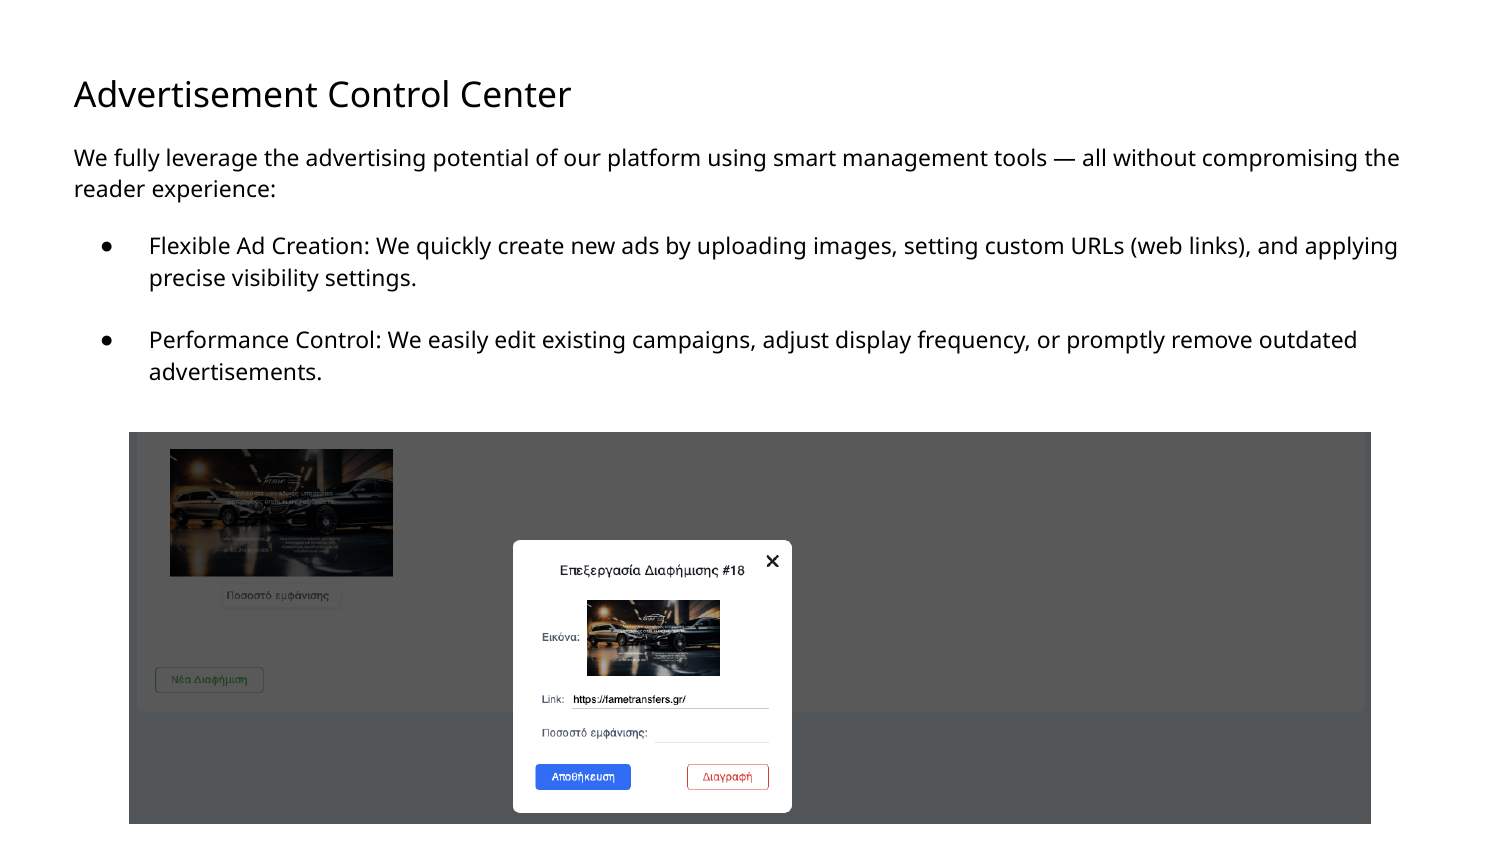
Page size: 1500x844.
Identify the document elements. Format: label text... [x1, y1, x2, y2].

text_box Advertisement Control Center We fully leverage the advertising potential of our platform using smart management tools — all without compromising the reader experience: Flexible Ad Creation: We quickly create new ads by uploading images, setting custom URLs (web links), and applying precise visibility settings. Performance Control: We easily edit existing campaigns, adjust display frequency, or promptly remove outdated advertisements. [58, 50, 1429, 401]
picture [129, 432, 1371, 824]
